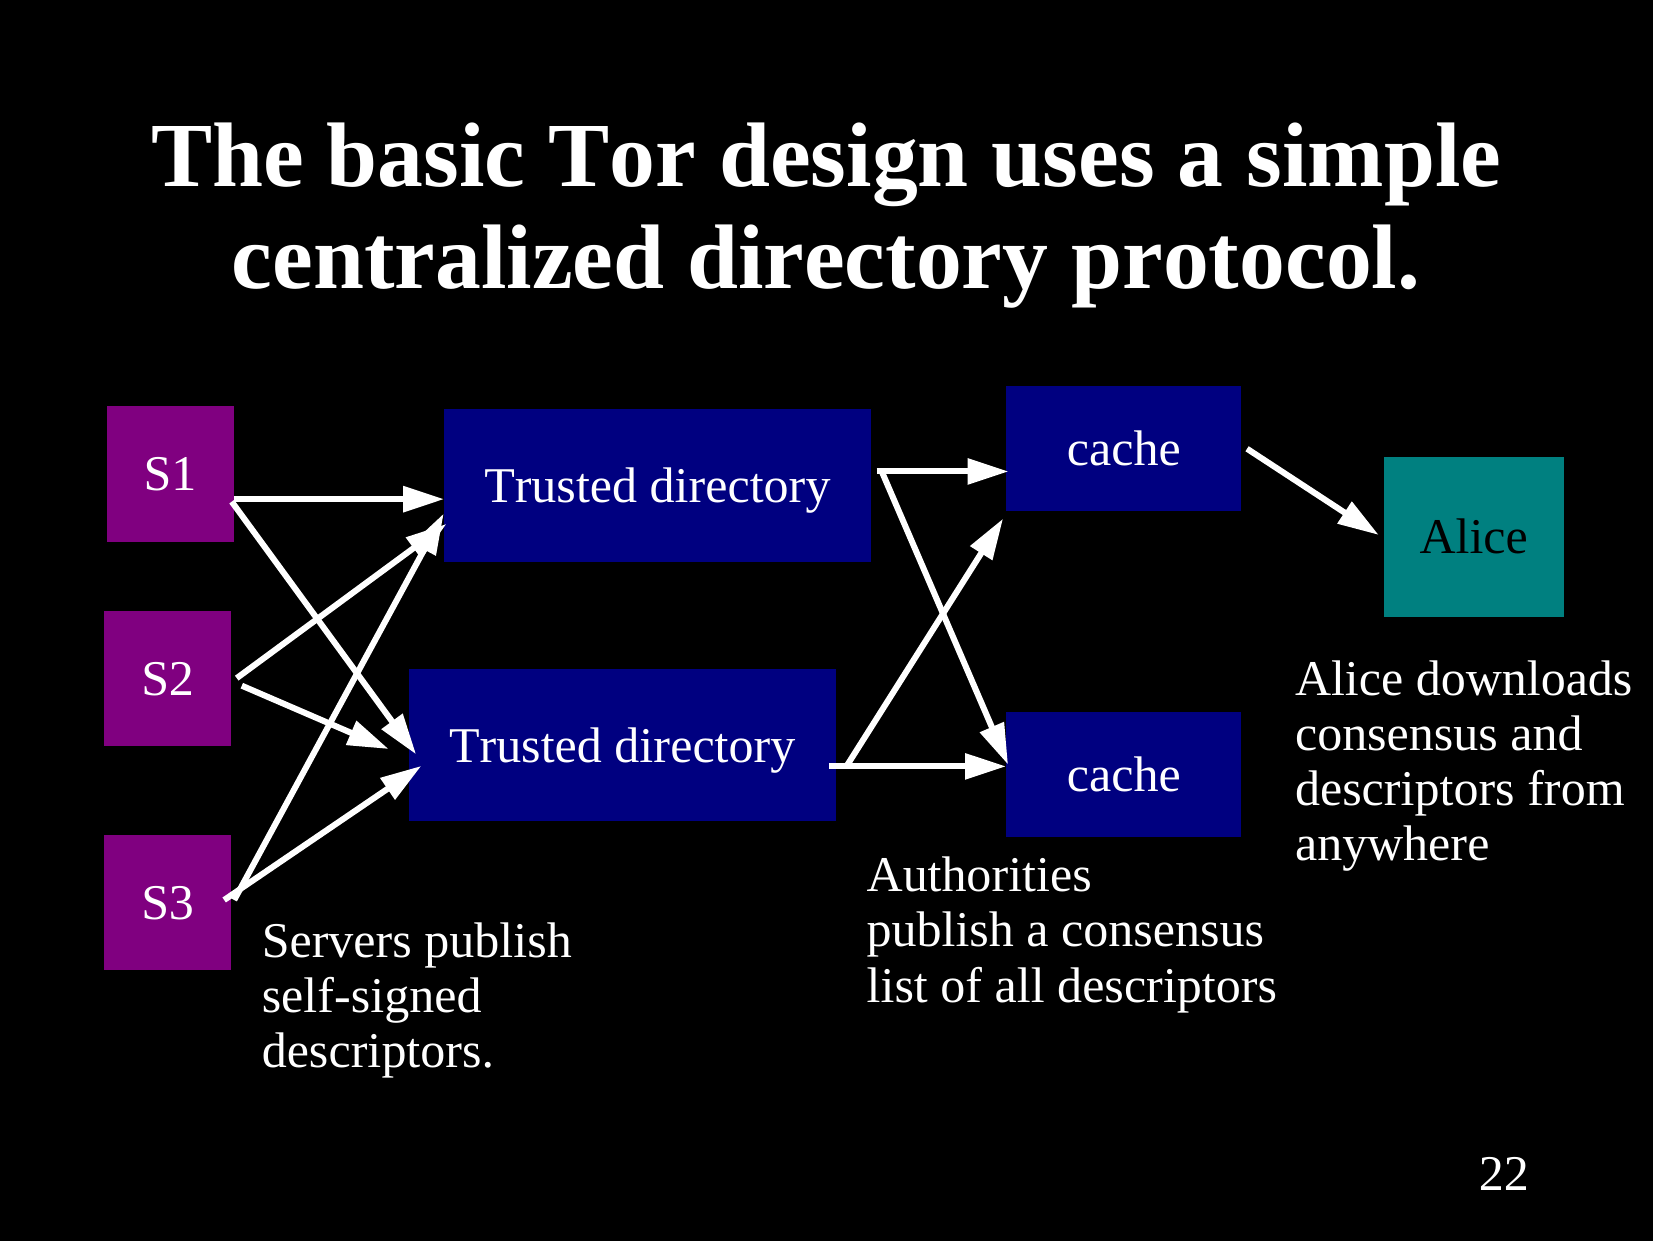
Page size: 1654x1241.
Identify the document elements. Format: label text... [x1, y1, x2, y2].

text_box [251, 680, 408, 877]
text_box Trusted directory [408, 668, 837, 822]
text_box [237, 500, 443, 613]
text_box Alice downloads consensus and descriptors from anywhere [1294, 650, 1633, 872]
text_box Authorities publish a consensus list of all descriptors [866, 847, 1298, 1029]
text_box [853, 622, 1005, 765]
text_box S1 [106, 405, 235, 543]
text_box Alice [1383, 456, 1565, 618]
text_box Servers publish self-signed descriptors. [261, 912, 573, 1095]
title The basic Tor design uses a simple centralized directory protocol. [121, 95, 1534, 318]
text_box [32, 302, 1532, 1135]
text_box cache [1005, 385, 1242, 512]
text_box S3 [103, 834, 232, 971]
text_box [128, 513, 353, 890]
text_box cache [1005, 711, 1242, 838]
text_box Trusted directory [443, 408, 872, 563]
text_box S2 [103, 610, 232, 747]
text_box [323, 552, 417, 666]
